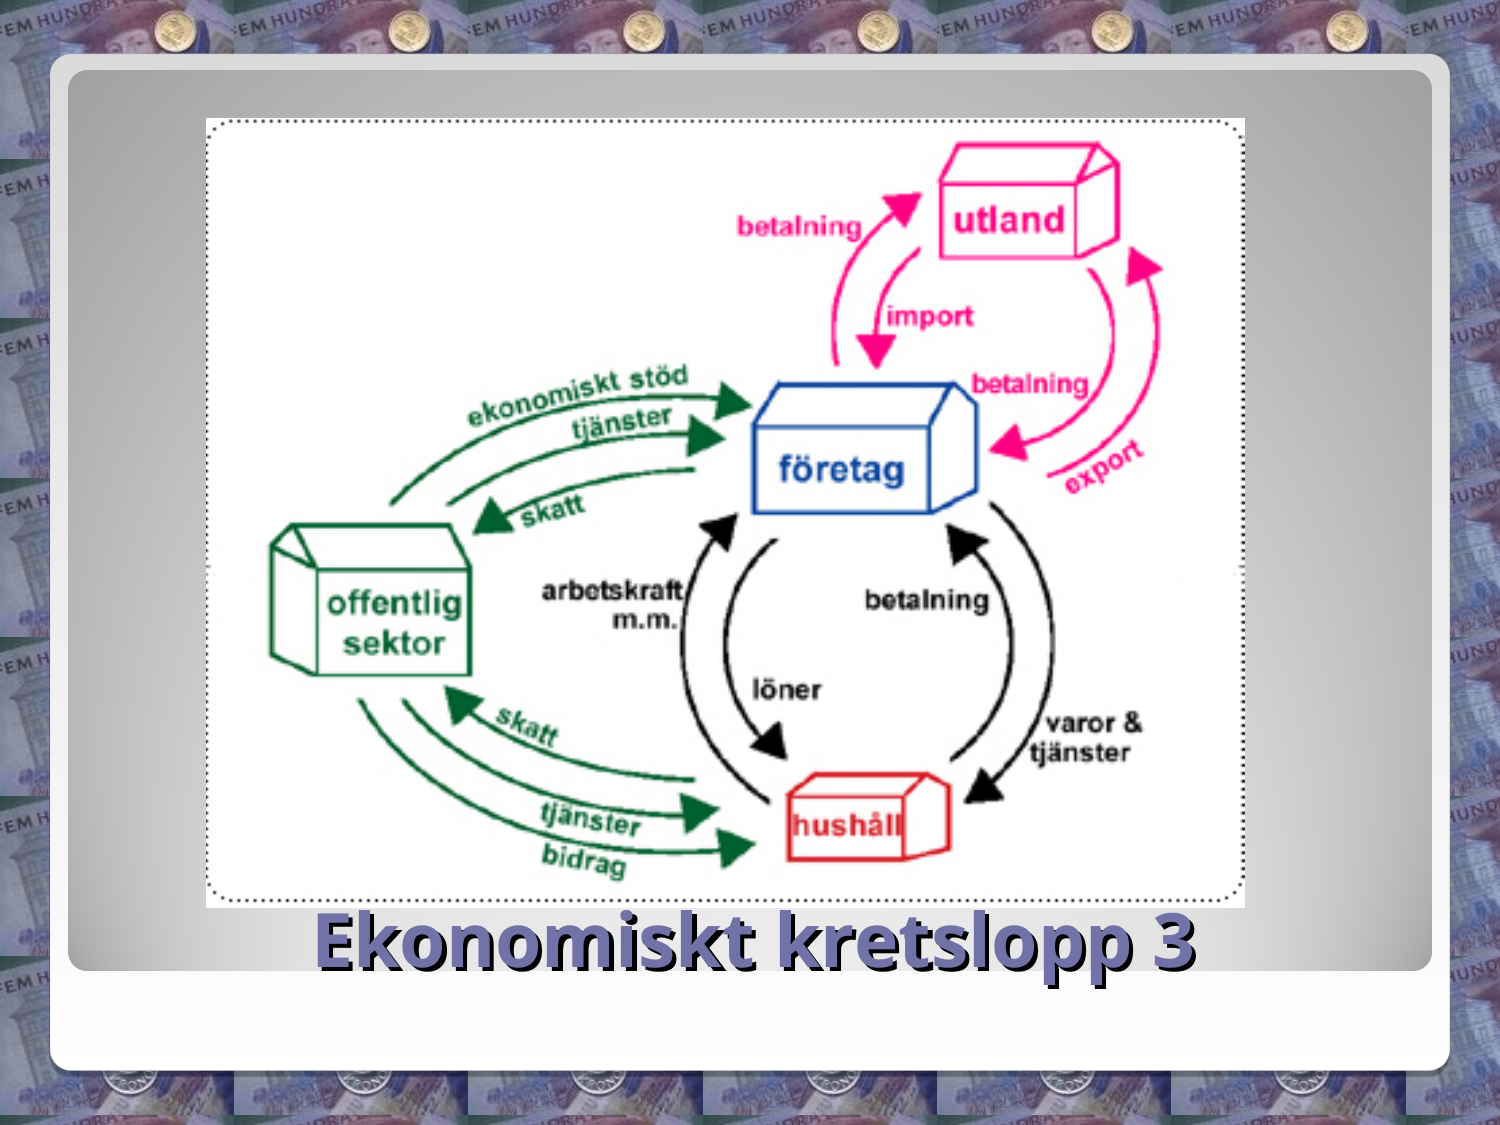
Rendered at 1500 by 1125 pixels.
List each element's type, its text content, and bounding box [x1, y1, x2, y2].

title Ekonomiskt kretslopp 3 [82, 817, 1426, 991]
picture [206, 118, 1245, 908]
